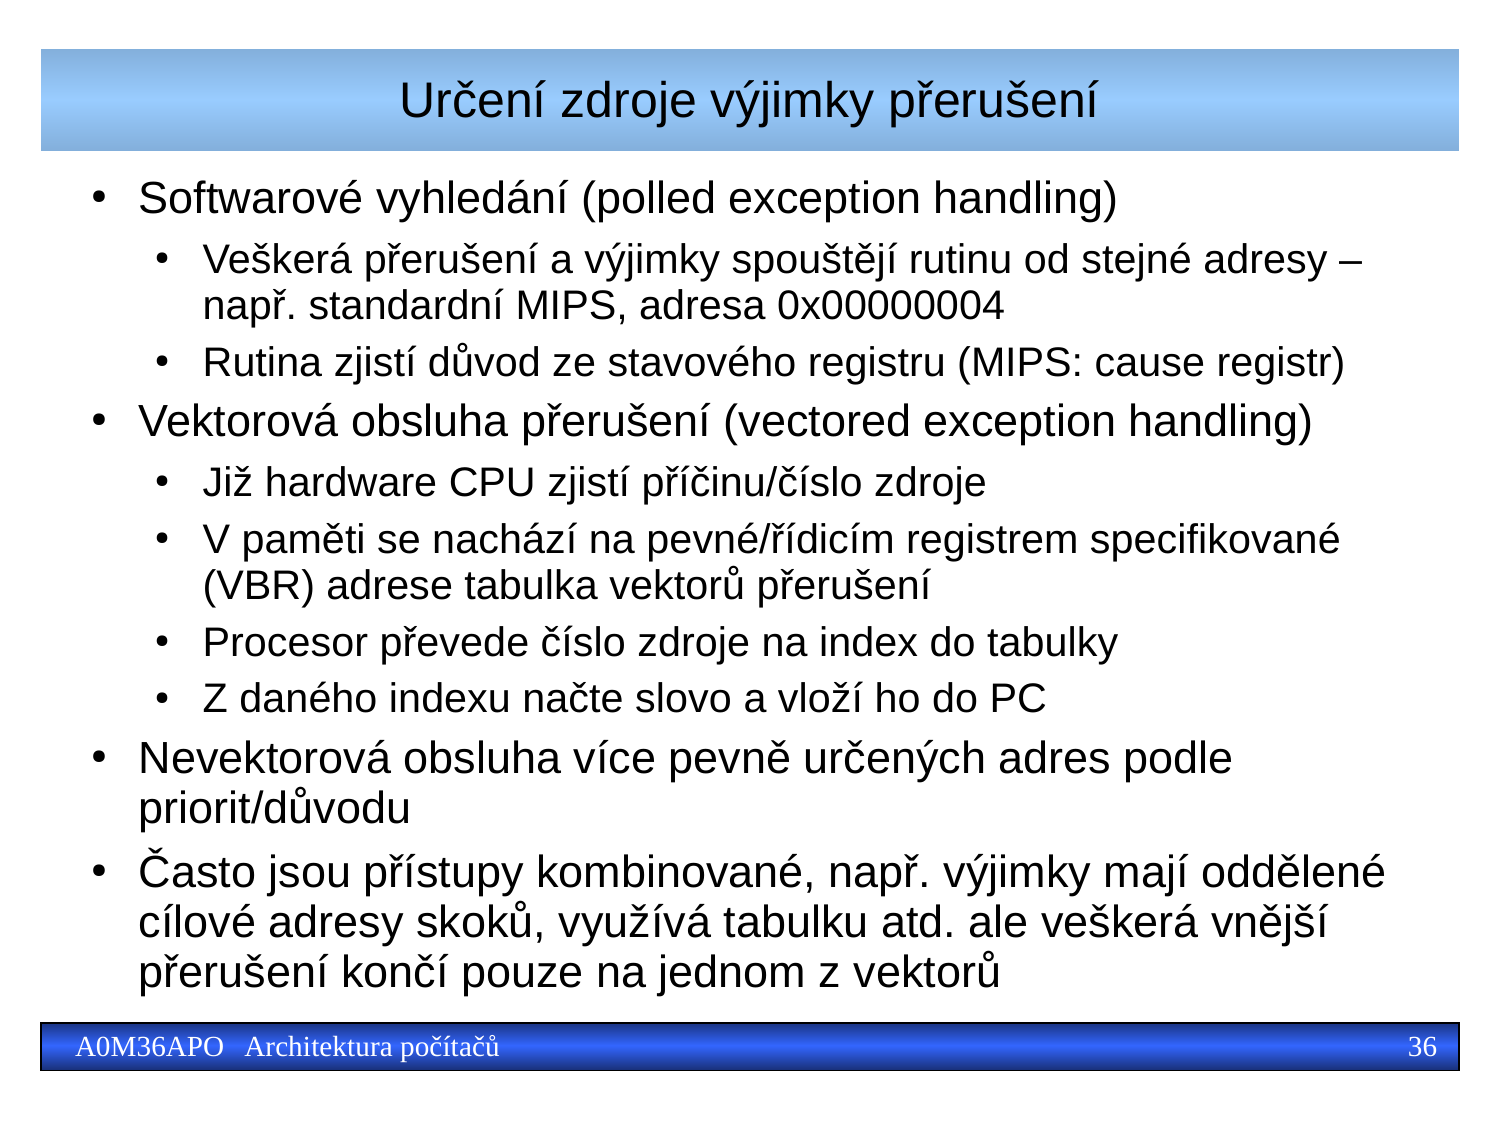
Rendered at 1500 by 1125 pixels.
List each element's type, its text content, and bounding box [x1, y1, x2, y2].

title Určení zdroje výjimky přerušení [41, 49, 1459, 151]
list Softwarové vyhledání (polled exception handling) Veškerá přerušení a výjimky spouštějí rutinu od stejné adresy – např. standardní MIPS, adresa 0x00000004 Rutina zjistí důvod ze stavového registru (MIPS: cause registr) Vektorová obsluha přerušení (vectored exception handling) Již hardware CPU zjistí příčinu/číslo zdroje V paměti se nachází na pevné/řídicím registrem specifikované (VBR) adrese tabulka vektorů přerušení Procesor převede číslo zdroje na index do tabulky Z daného indexu načte slovo a vloží ho do PC Nevektorová obsluha více pevně určených adres podle priorit/důvodu Často jsou přístupy kombinované, např. výjimky mají oddělené cílové adresy skoků, využívá tabulku atd. ale veškerá vnější přerušení končí pouze na jednom z vektorů [75, 172, 1426, 1013]
